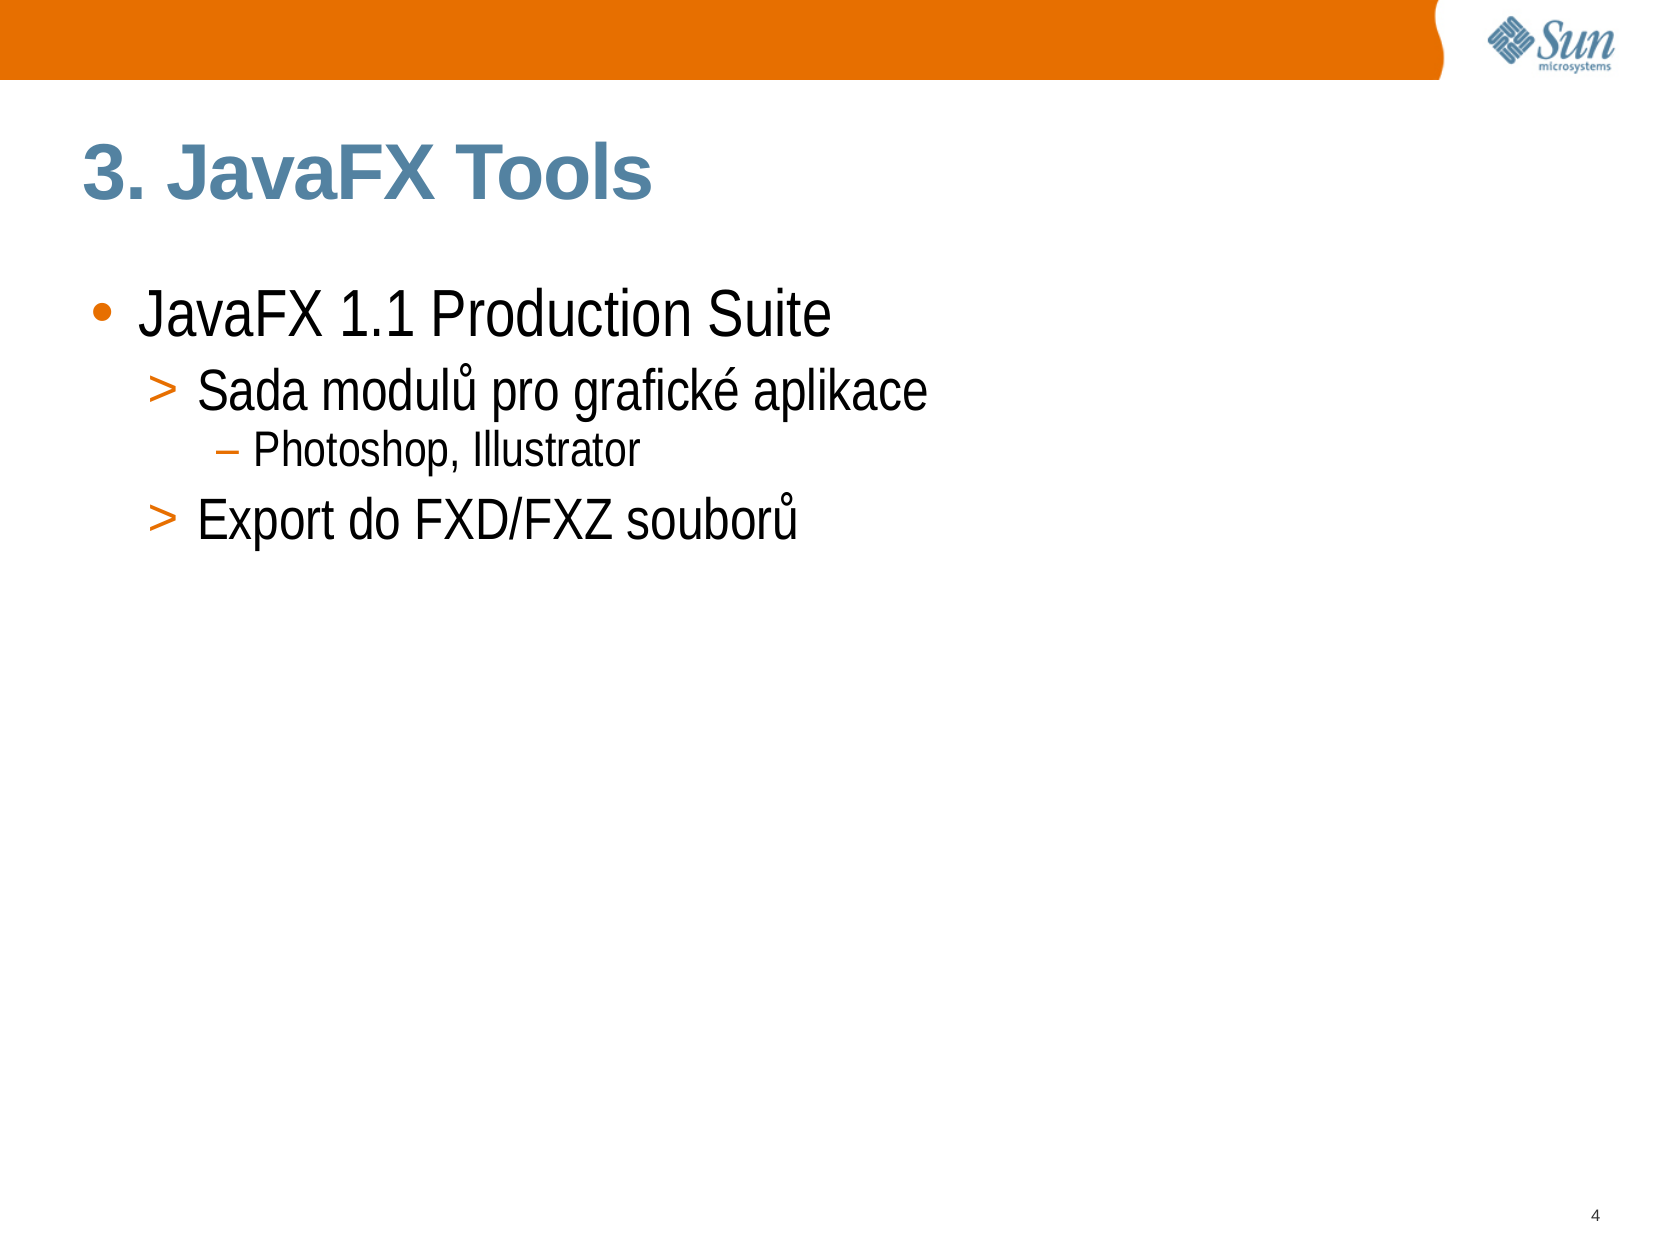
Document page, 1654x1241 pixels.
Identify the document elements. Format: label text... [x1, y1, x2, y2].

title 3. JavaFX Tools [82, 135, 1585, 250]
list JavaFX 1.1 Production Suite Sada modulů pro grafické aplikace Photoshop, Illustrator Export do FXD/FXZ souborů [71, 284, 1545, 1171]
picture [0, 0, 1654, 80]
